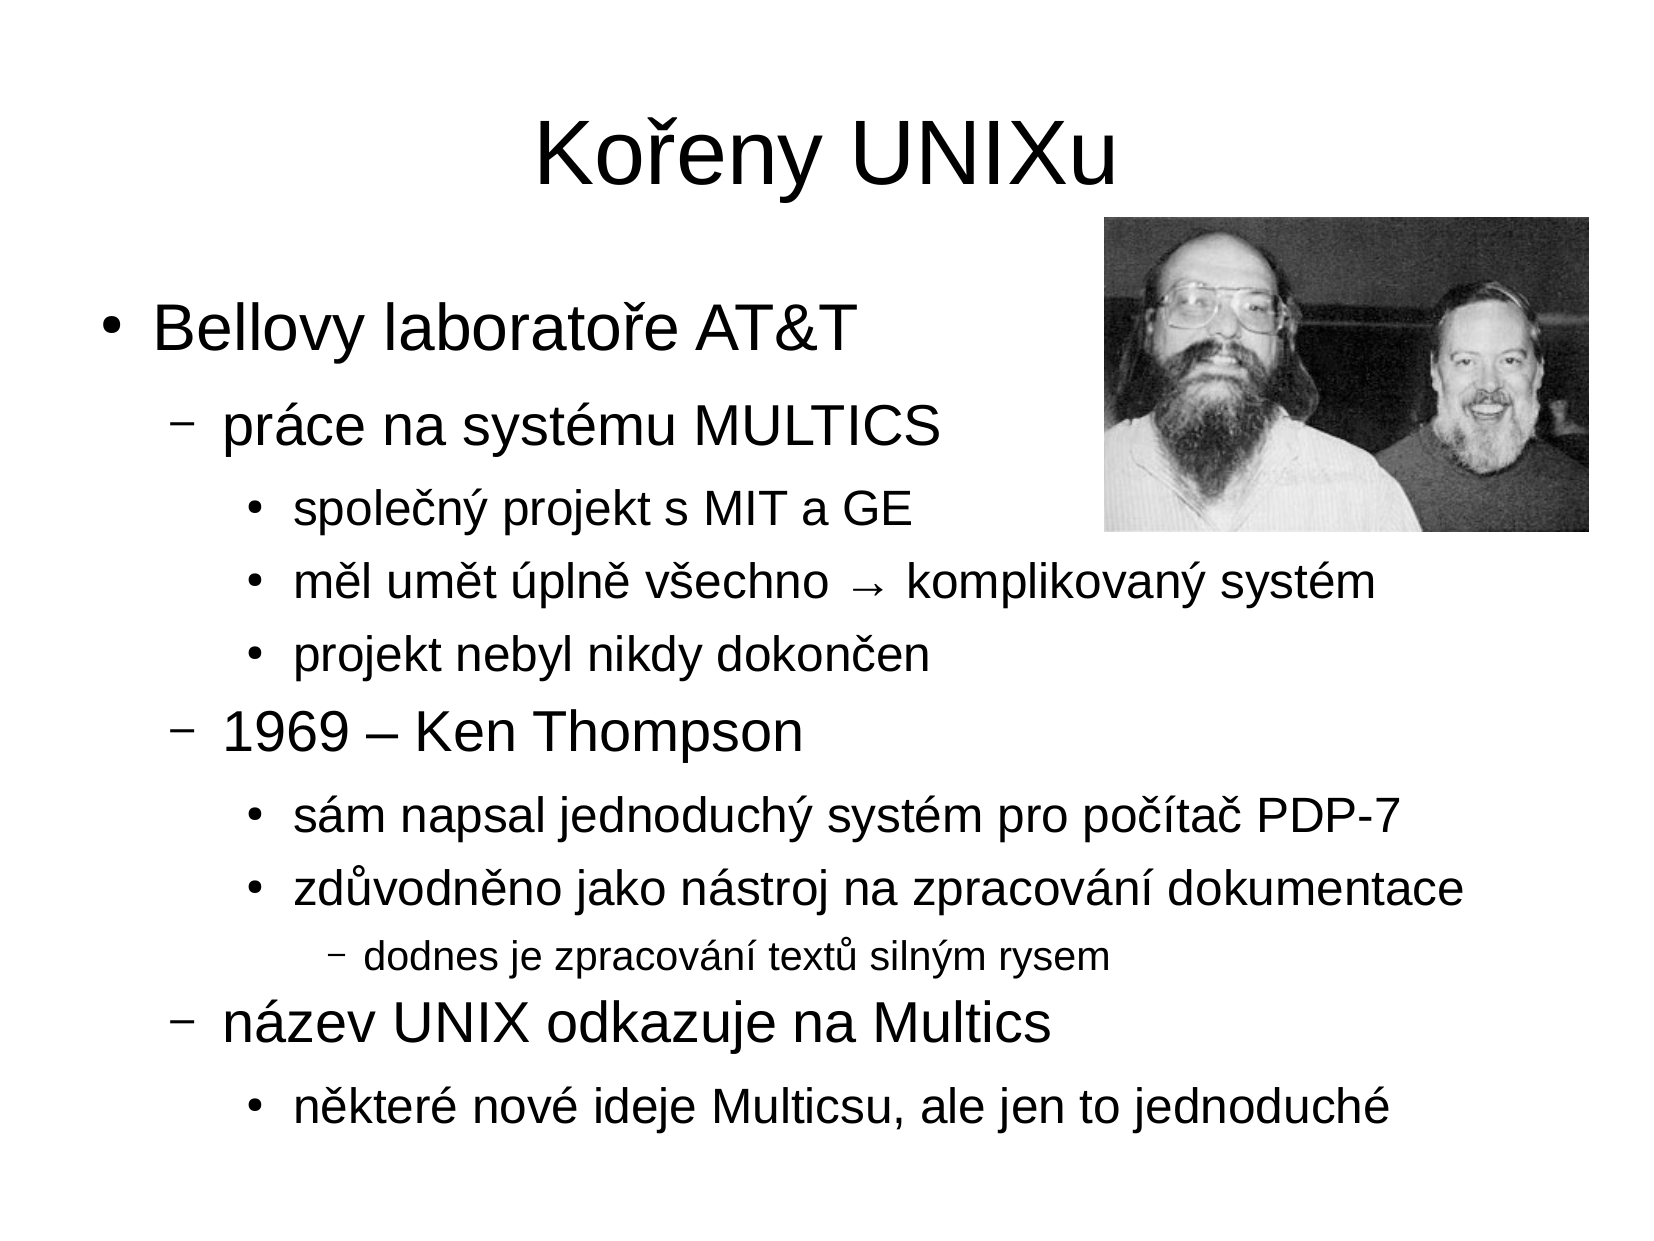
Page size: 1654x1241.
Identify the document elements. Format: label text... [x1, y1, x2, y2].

picture [1104, 217, 1589, 532]
list Bellovy laboratoře AT&T práce na systému MULTICS společný projekt s MIT a GE měl umět úplně všechno → komplikovaný systém projekt nebyl nikdy dokončen 1969 – Ken Thompson sám napsal jednoduchý systém pro počítač PDP-7 zdůvodněno jako nástroj na zpracování dokumentace dodnes je zpracování textů silným rysem název UNIX odkazuje na Multics některé nové ideje Multicsu, ale jen to jednoduché [82, 290, 1571, 1142]
title Kořeny UNIXu [82, 56, 1571, 250]
